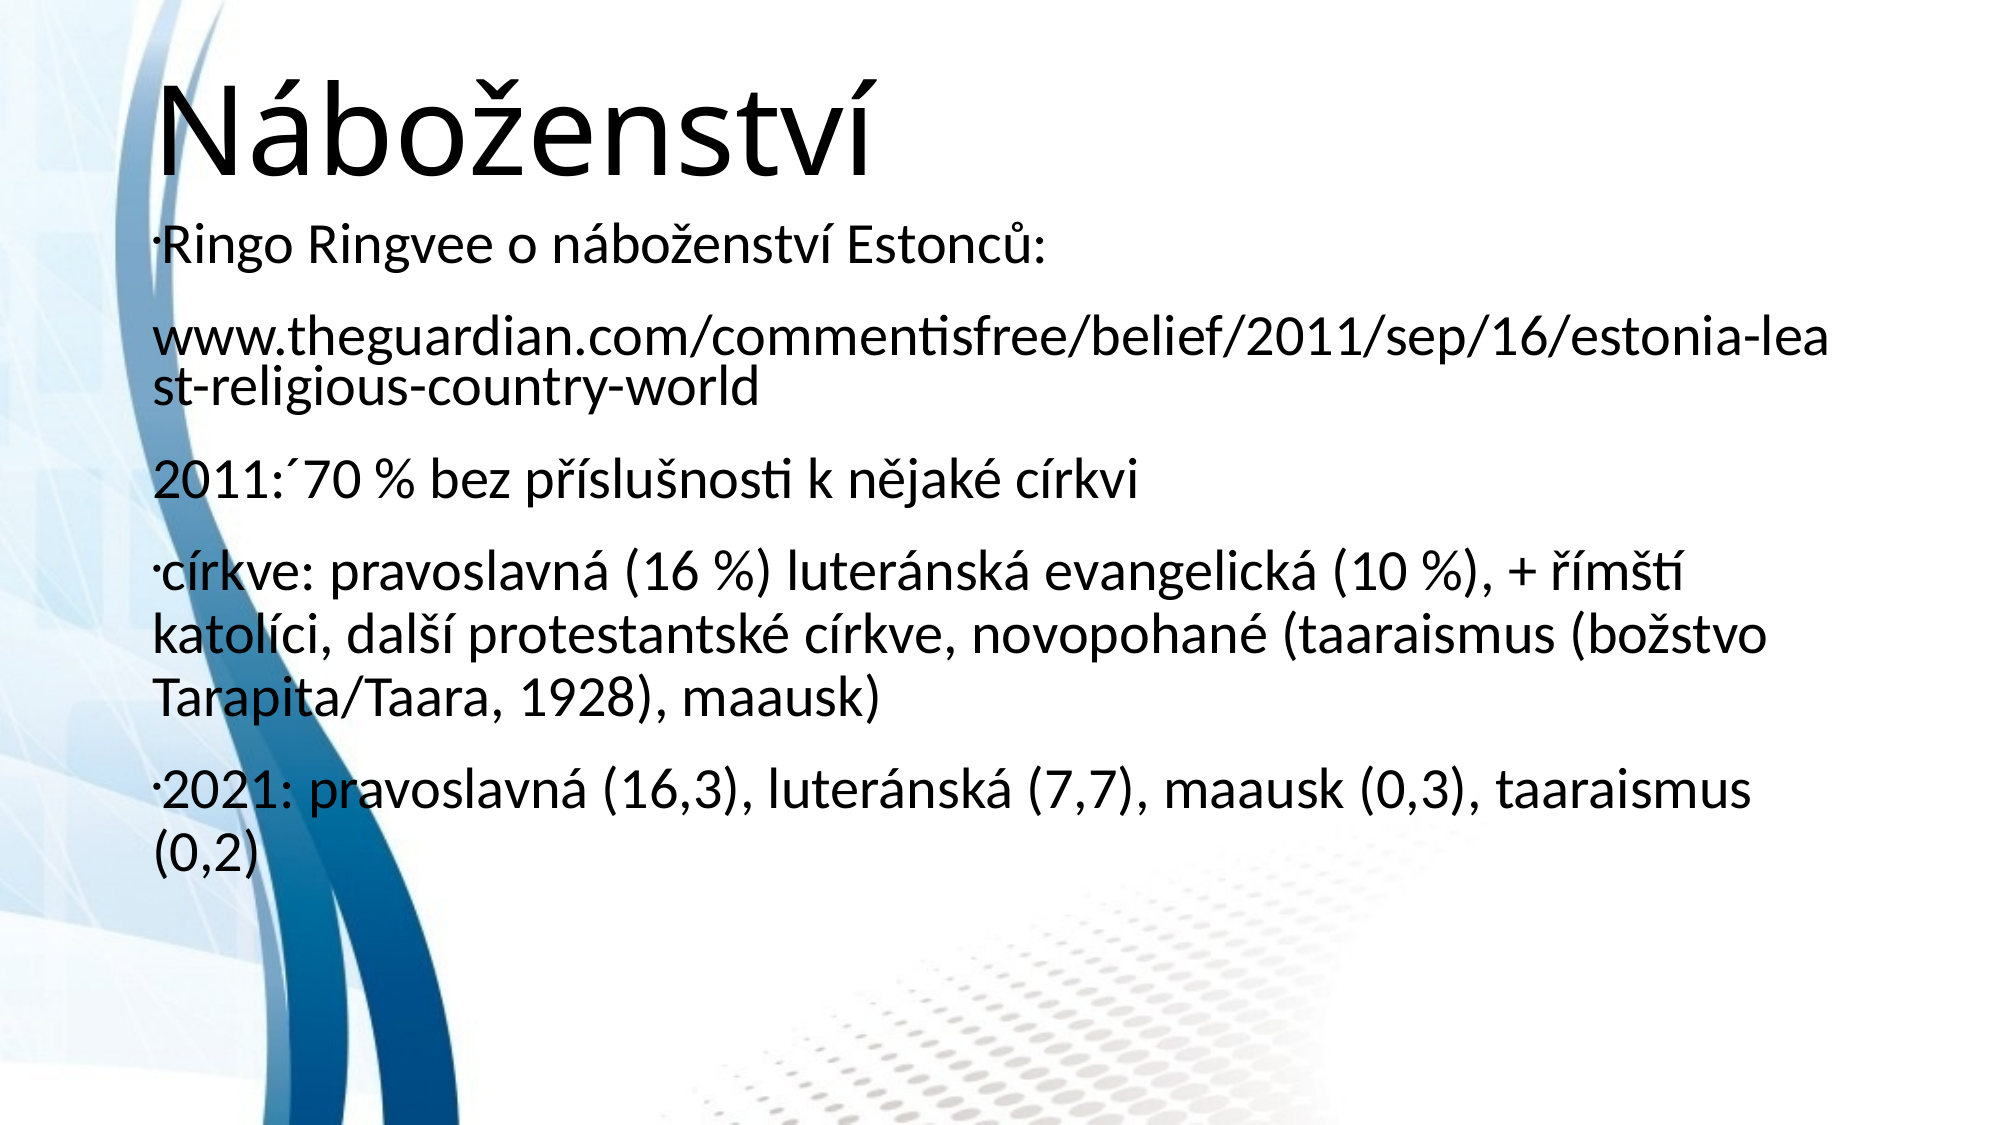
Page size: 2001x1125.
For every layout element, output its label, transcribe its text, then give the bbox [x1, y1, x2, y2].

picture [0, 0, 1495, 1125]
title Náboženství [137, 59, 1863, 205]
list Ringo Ringvee o náboženství Estonců: www.theguardian.com/commentisfree/belief/2011/sep/16/estonia-least-religious-country-world 2011:´70 % bez příslušnosti k nějaké církvi církve: pravoslavná (16 %) luteránská evangelická (10 %), + římští katolíci, další protestantské církve, novopohané (taaraismus (božstvo Tarapita/Taara, 1928), maausk) 2021: pravoslavná (16,3), luteránská (7,7), maausk (0,3), taaraismus (0,2) [137, 205, 1863, 920]
